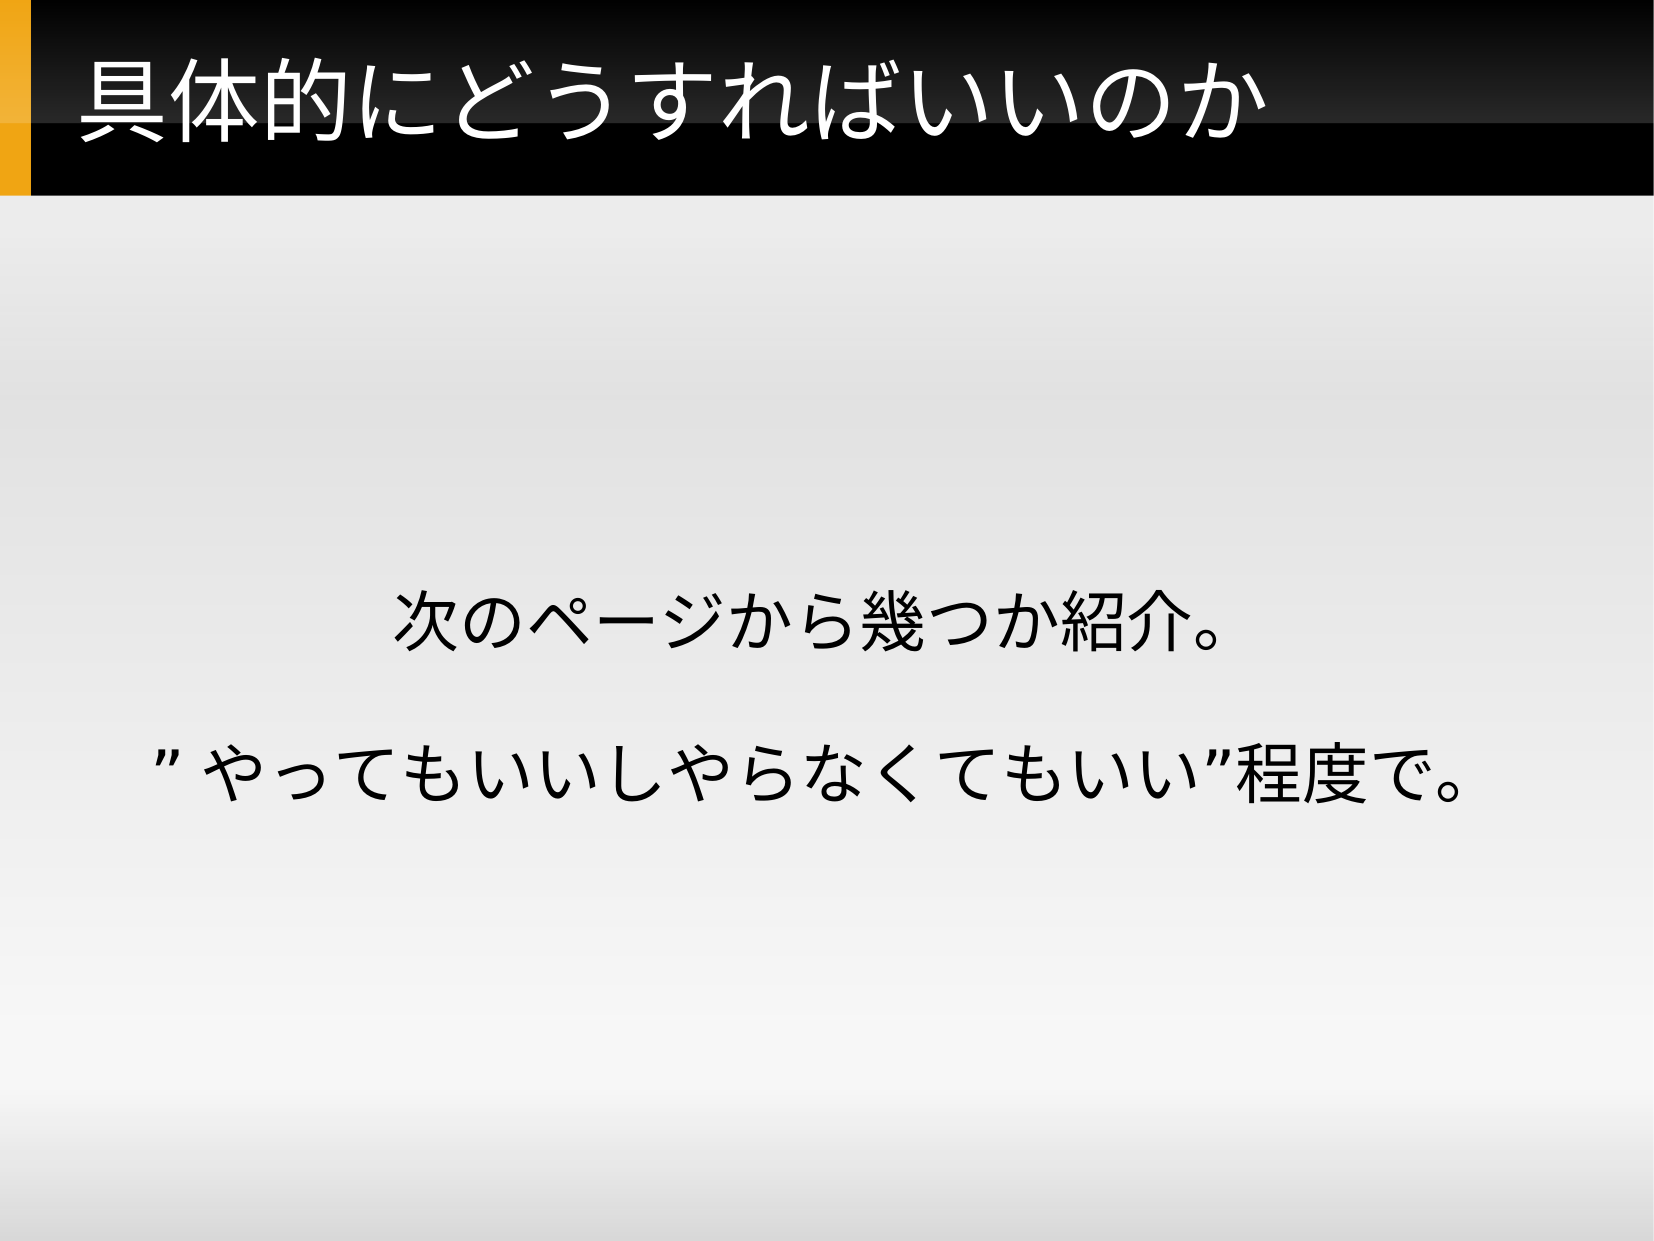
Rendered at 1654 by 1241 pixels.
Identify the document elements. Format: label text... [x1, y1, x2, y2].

picture [0, 0, 1654, 1241]
subtitle 次のページから幾つか紹介。 ”やってもいいしやらなくてもいい”程度で。 [82, 290, 1571, 1109]
title 具体的にどうすればいいのか [76, 0, 1565, 208]
